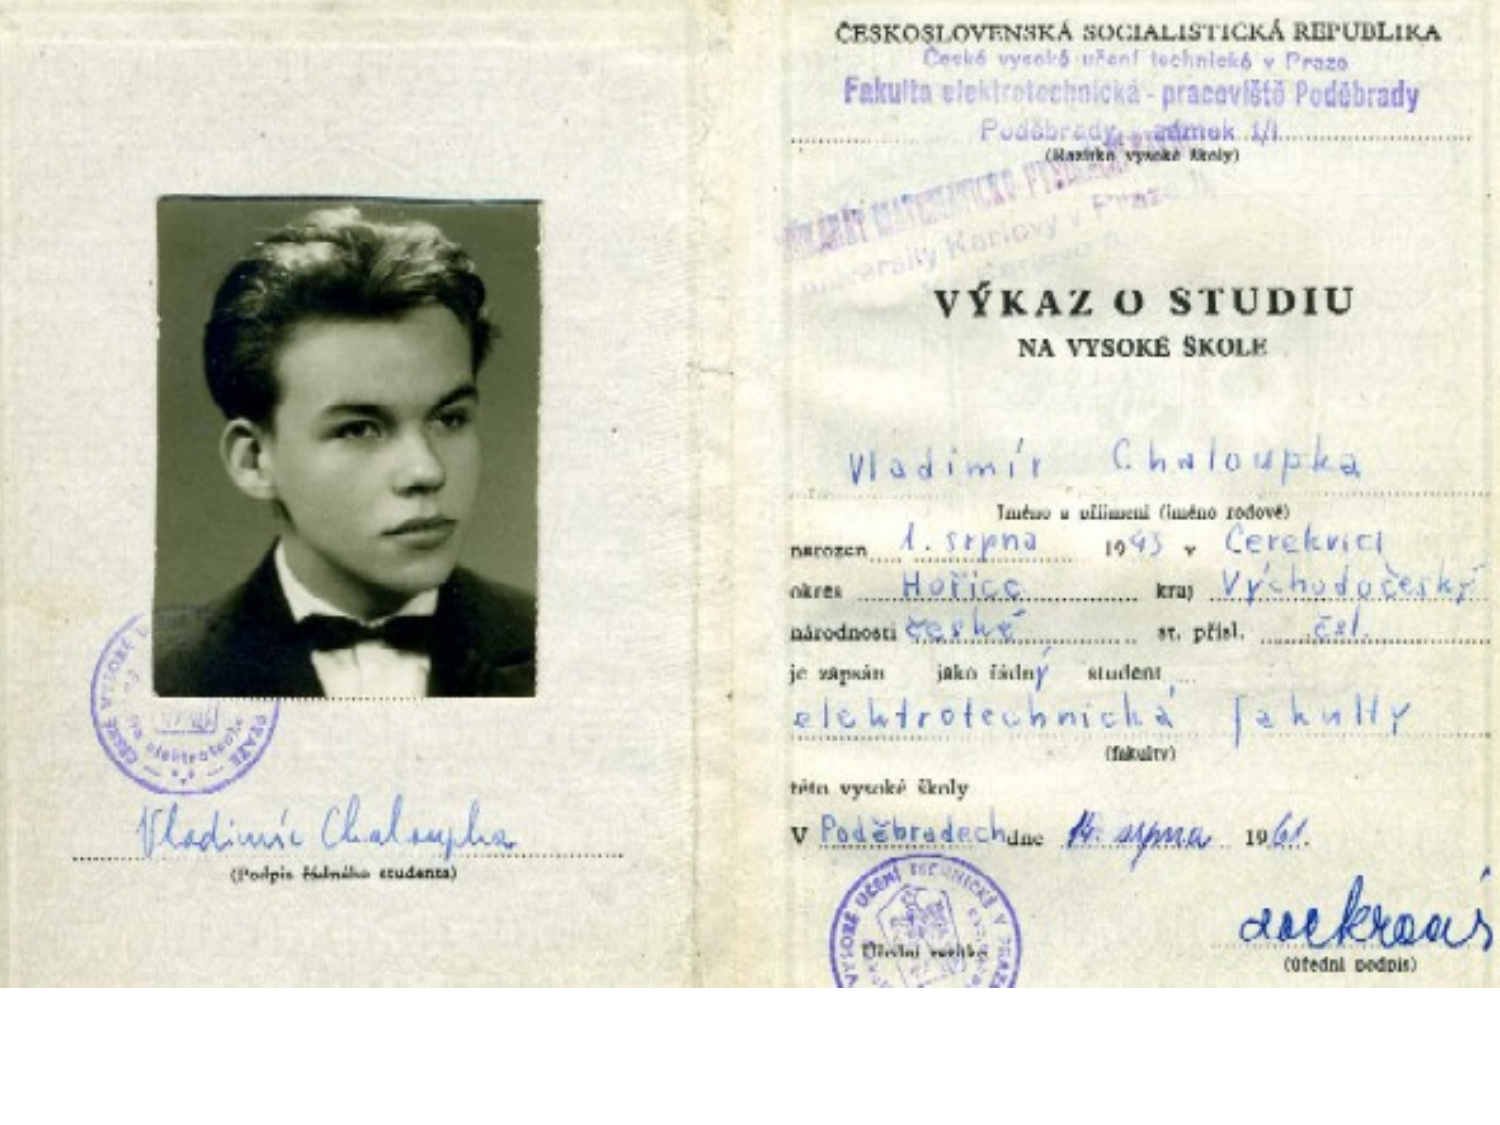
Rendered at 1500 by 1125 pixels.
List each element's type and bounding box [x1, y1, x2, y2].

picture [0, 0, 1500, 988]
